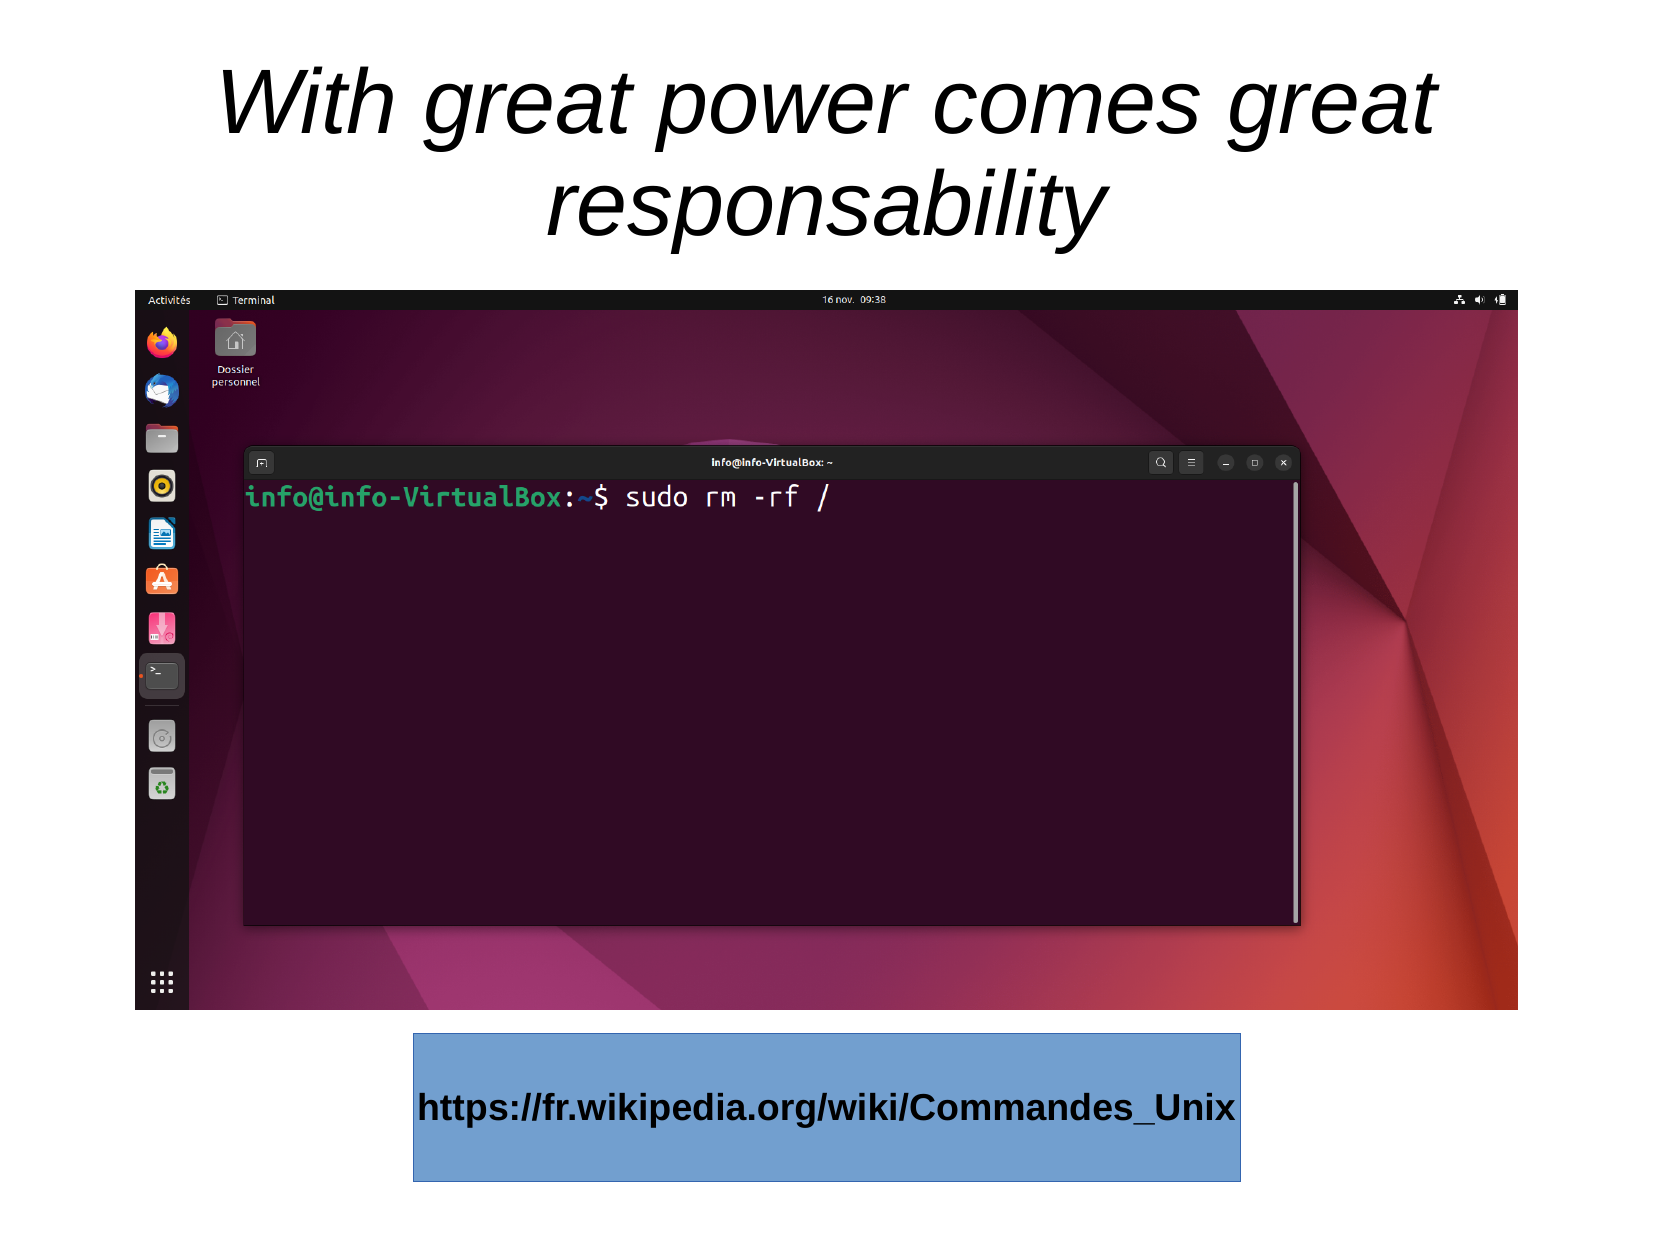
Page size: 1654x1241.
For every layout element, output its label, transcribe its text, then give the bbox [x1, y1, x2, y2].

text_box https://fr.wikipedia.org/wiki/Commandes_Unix [413, 1033, 1241, 1182]
picture [135, 290, 1518, 1010]
title With great power comes great responsability [82, 49, 1571, 257]
